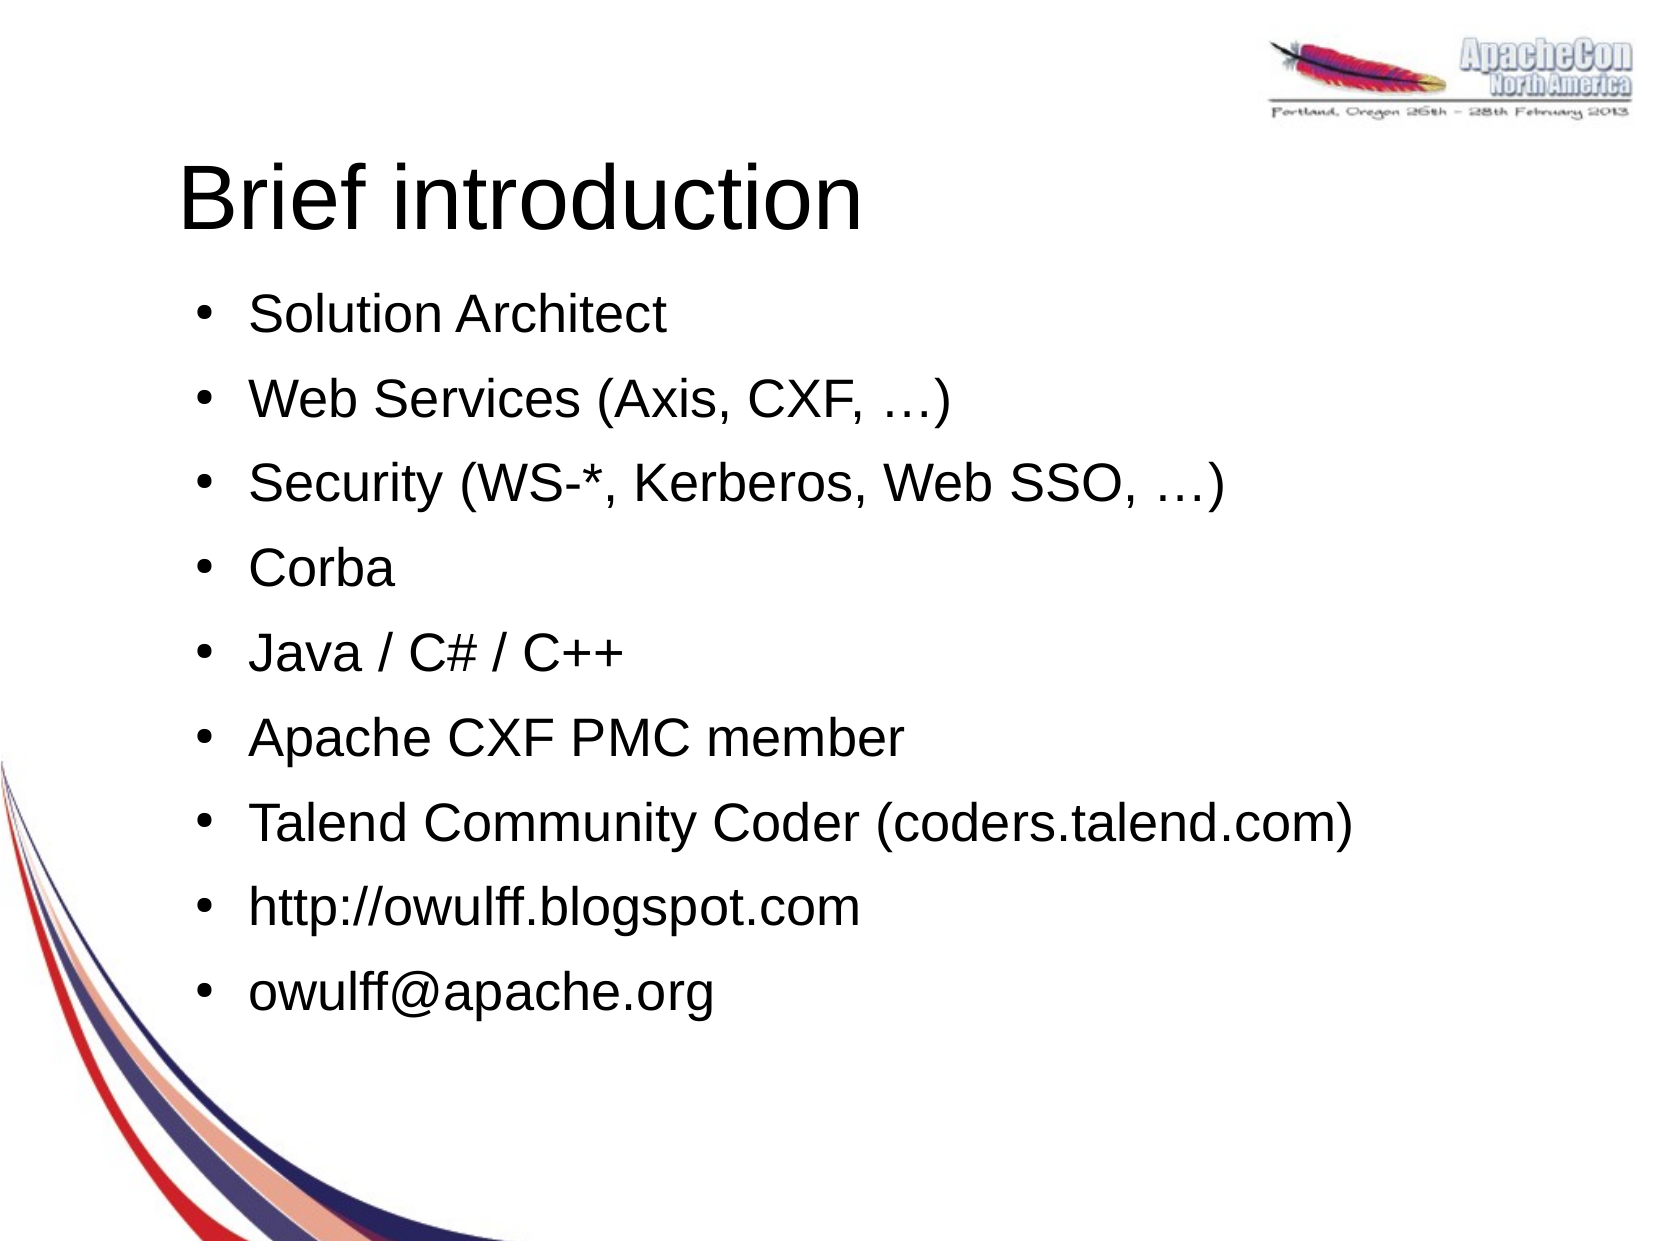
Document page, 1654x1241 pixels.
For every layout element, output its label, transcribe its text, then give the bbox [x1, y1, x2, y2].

title Brief introduction [177, 146, 1536, 250]
list Solution Architect Web Services (Axis, CXF, …) Security (WS-*, Kerberos, Web SSO, …) Corba Java / C# / C++ Apache CXF PMC member Talend Community Coder (coders.talend.com) http://owulff.blogspot.com owulff@apache.org [177, 283, 1536, 1023]
picture [0, 0, 1654, 1241]
